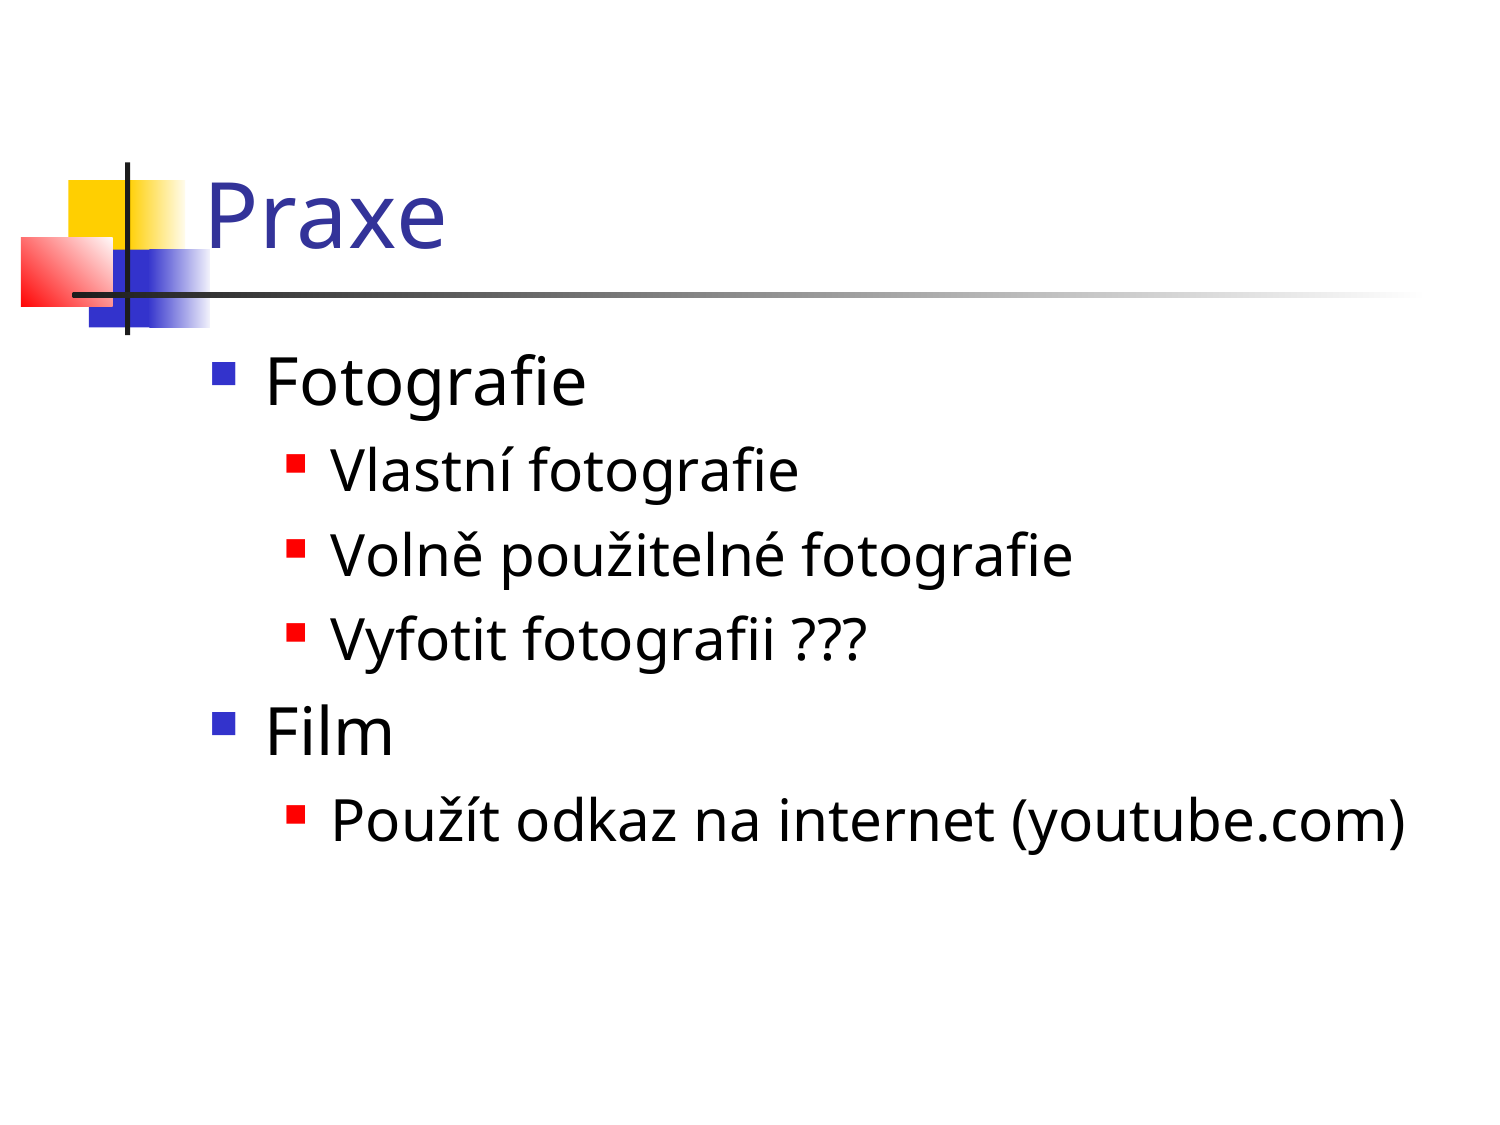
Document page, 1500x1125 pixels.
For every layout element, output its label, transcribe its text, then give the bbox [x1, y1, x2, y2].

list Fotografie Vlastní fotografie Volně použitelné fotografie Vyfotit fotografii ??? Film Použít odkaz na internet (youtube.com) [193, 331, 1469, 1007]
title Praxe [188, 35, 1468, 276]
